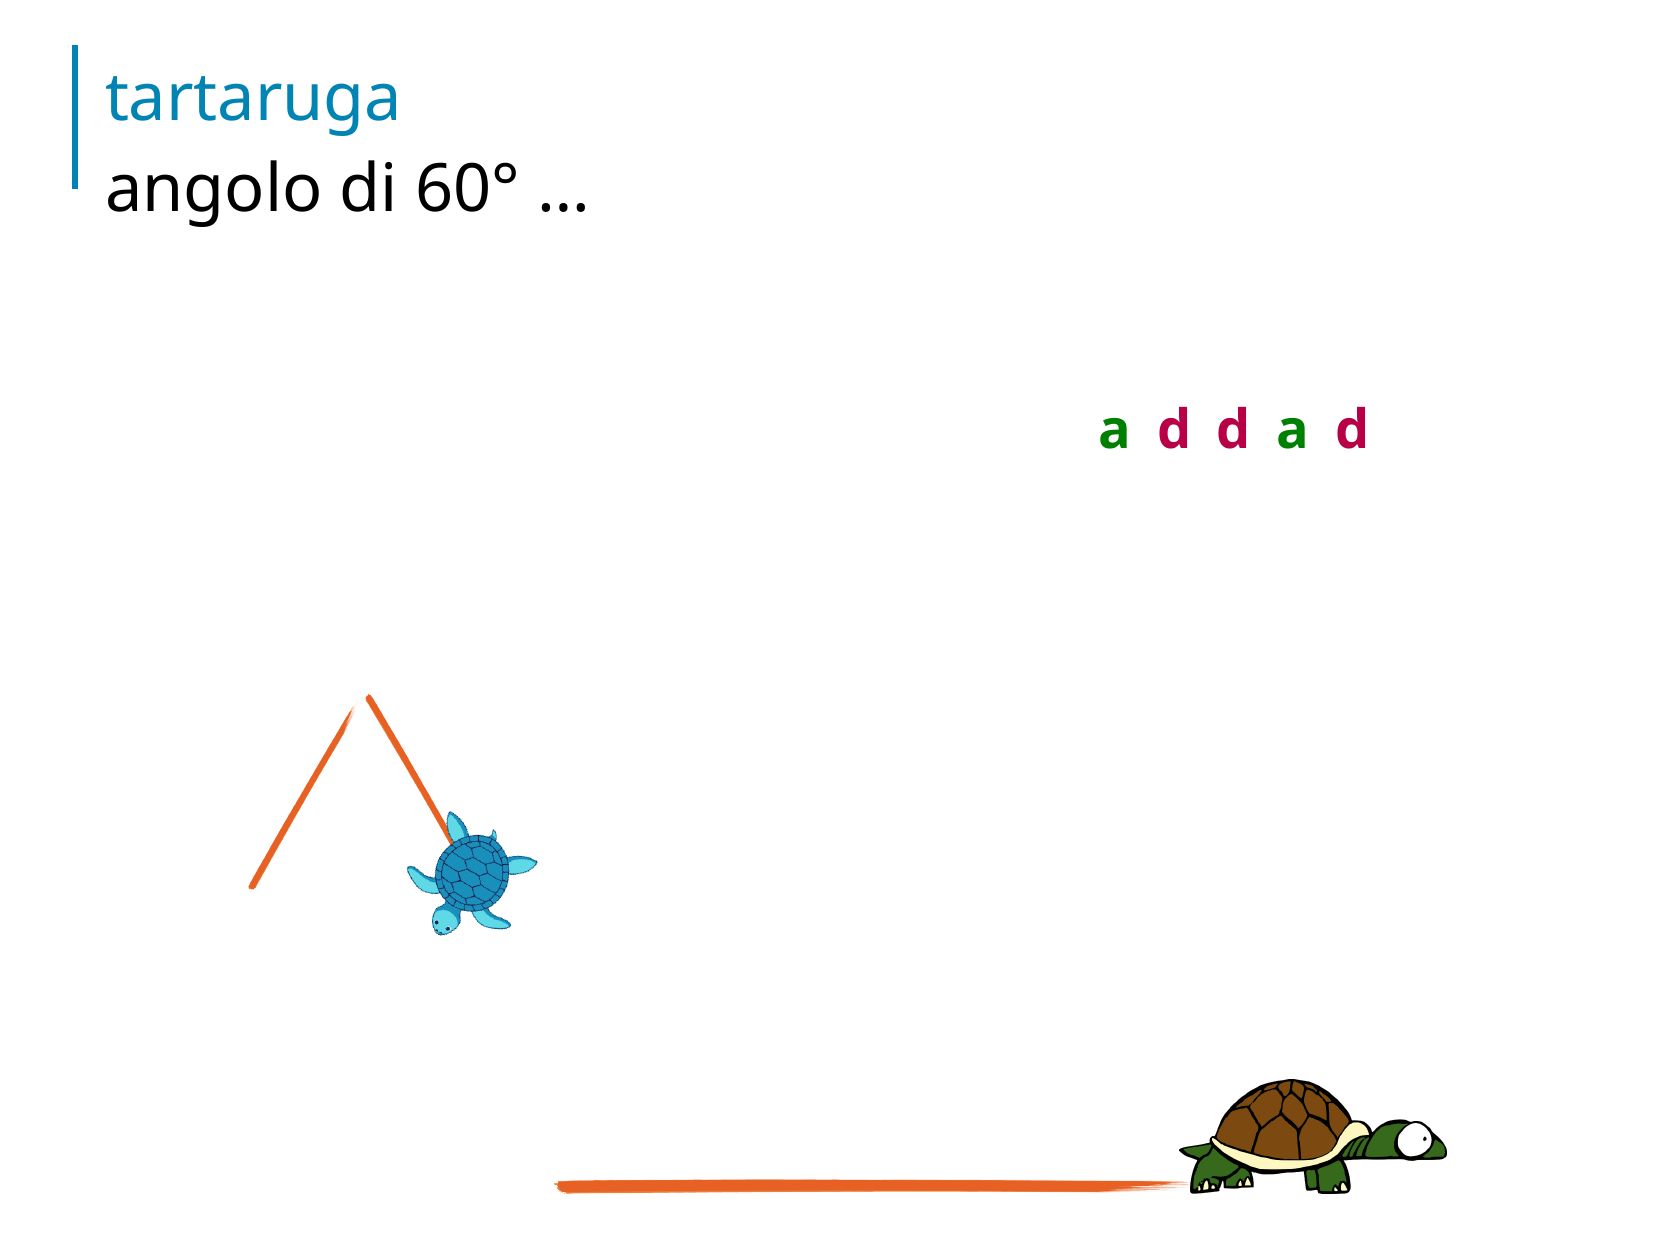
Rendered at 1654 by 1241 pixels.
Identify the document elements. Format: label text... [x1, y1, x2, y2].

text_box a [1261, 383, 1320, 472]
text_box d [1142, 383, 1202, 472]
text_box a [1083, 383, 1142, 472]
picture [246, 692, 548, 963]
title tartaruga angolo di 60° … [105, 49, 1571, 200]
text_box d [1320, 383, 1397, 472]
text_box d [1202, 383, 1261, 472]
picture [553, 1079, 1447, 1194]
